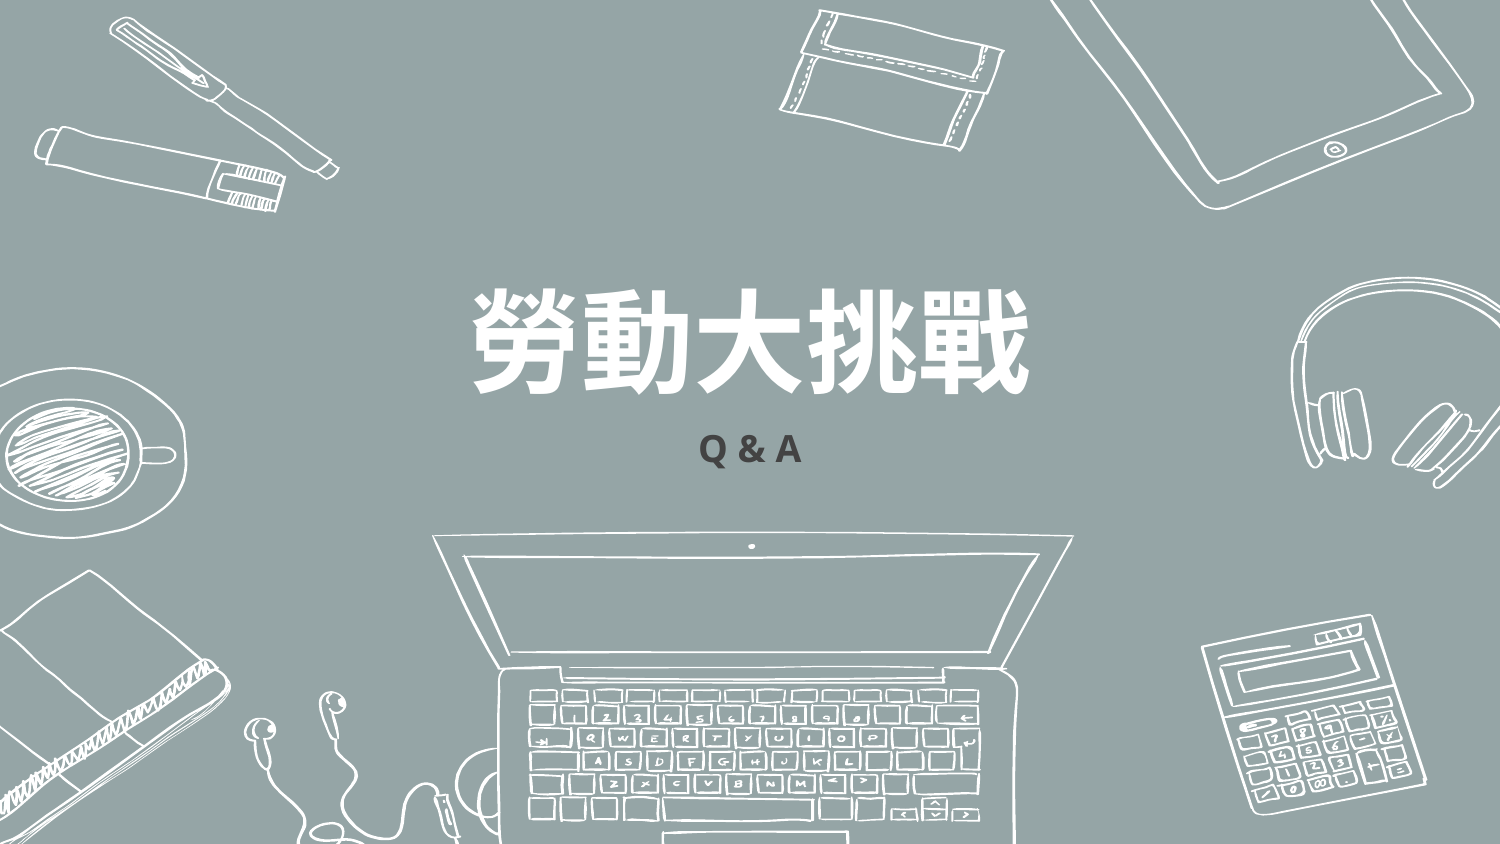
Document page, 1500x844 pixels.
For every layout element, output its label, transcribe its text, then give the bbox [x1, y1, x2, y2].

title 勞動大挑戰 [255, 231, 1245, 409]
subtitle Q & A [255, 409, 1245, 541]
